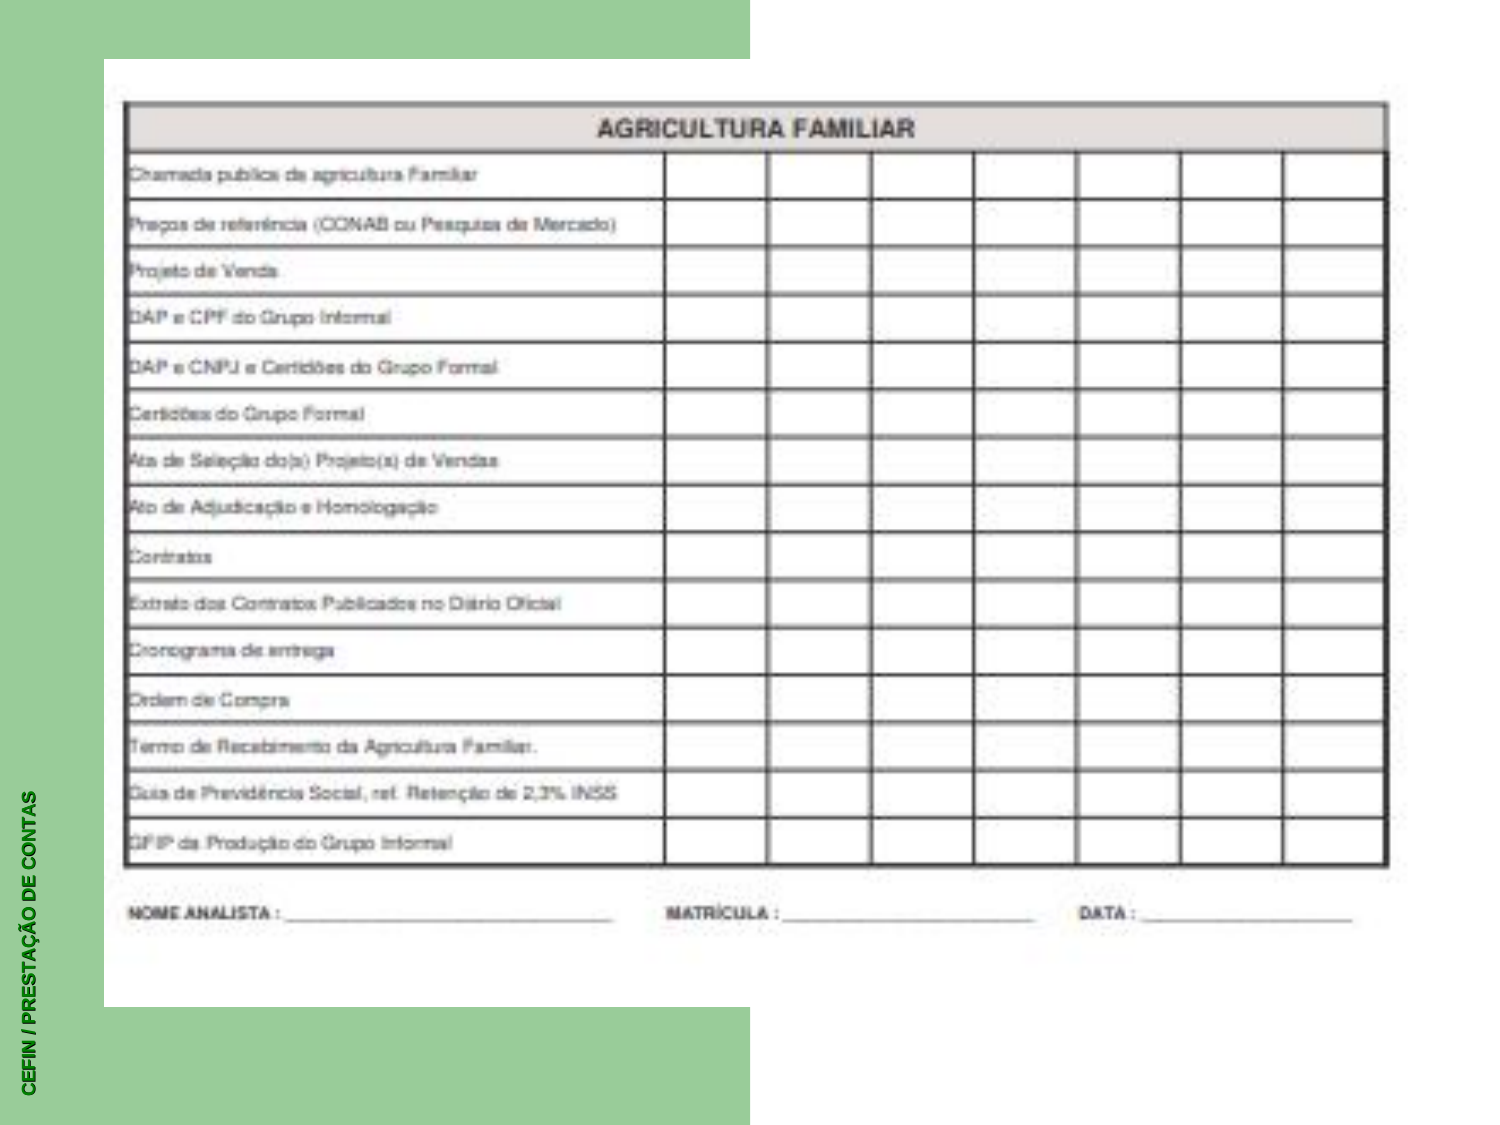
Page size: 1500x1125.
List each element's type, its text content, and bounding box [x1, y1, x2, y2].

text_box CEFIN / PRESTAÇÃO DE CONTAS [6, 767, 60, 1125]
picture [104, 59, 1418, 1007]
